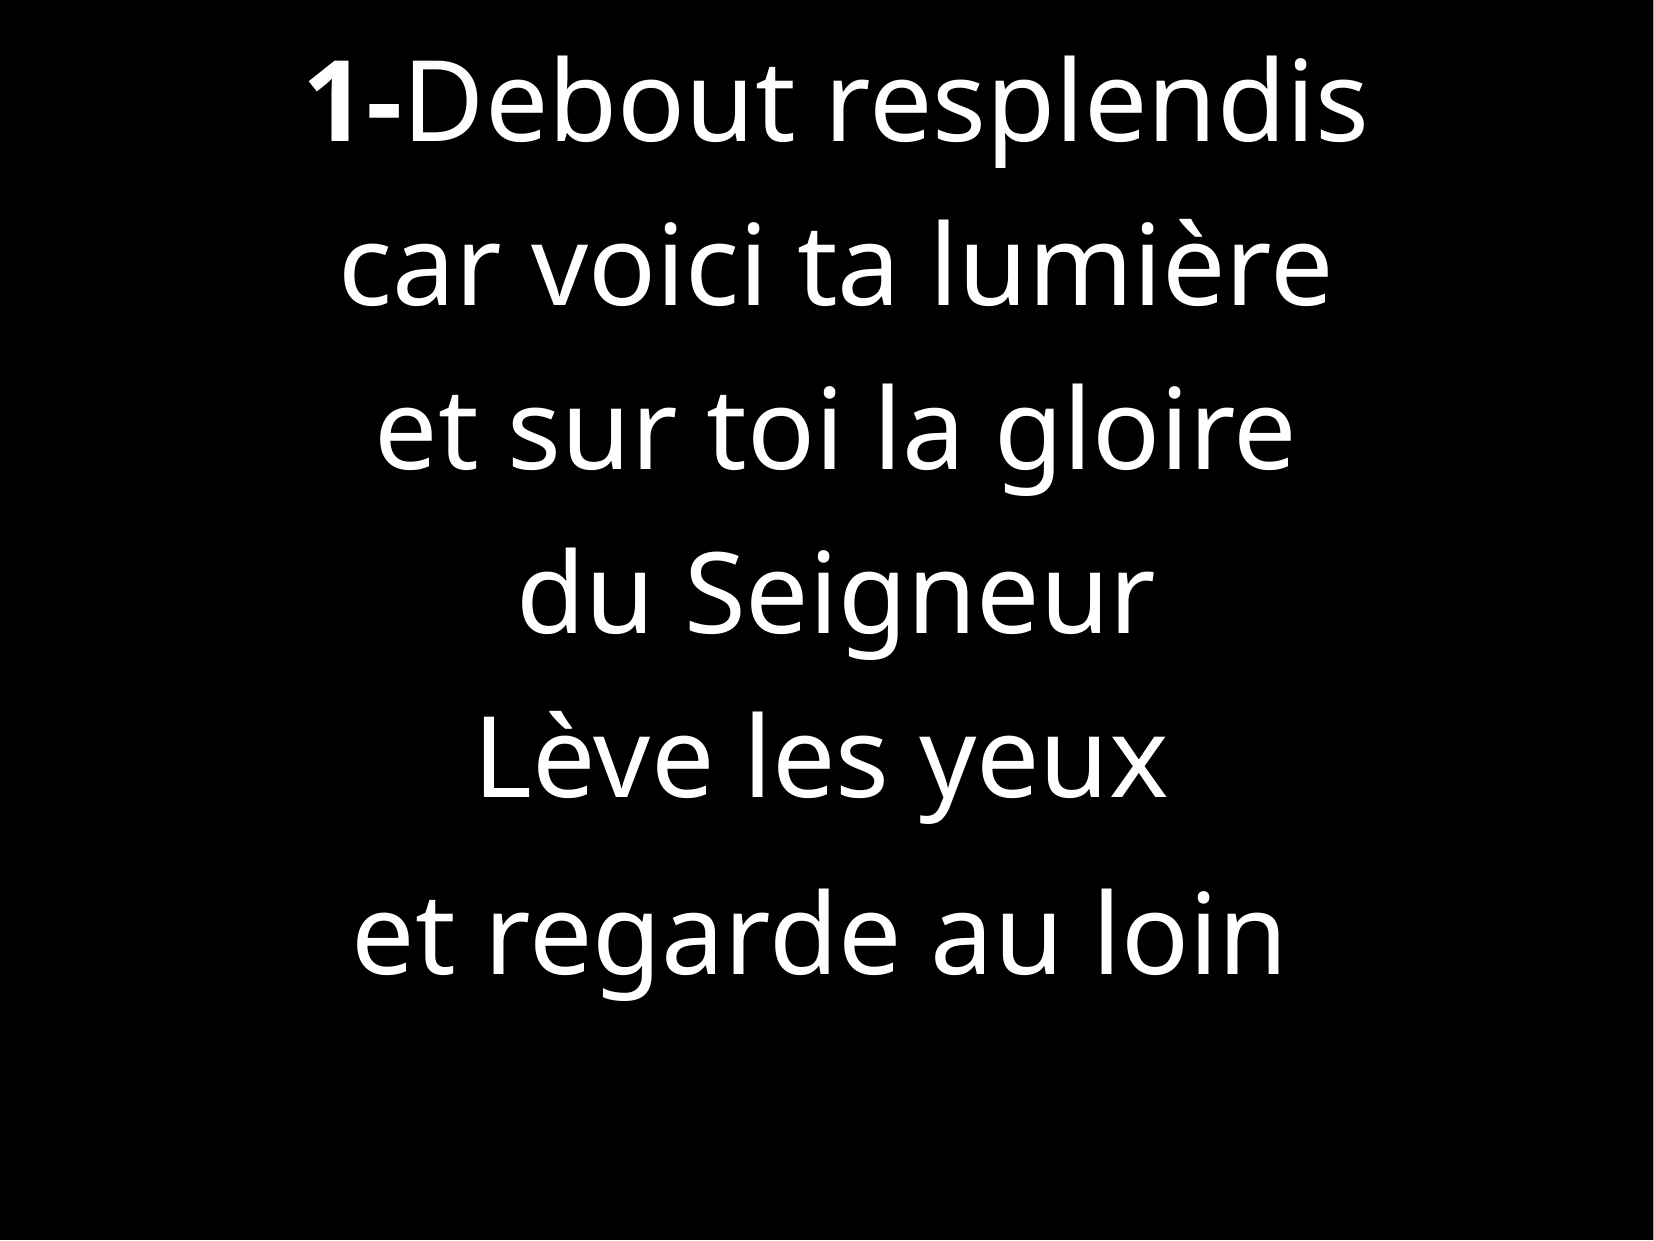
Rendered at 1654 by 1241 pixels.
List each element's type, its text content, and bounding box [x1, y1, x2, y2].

subtitle 1-Debout resplendis car voici ta lumière et sur toi la gloire du Seigneur Lève les yeux et regarde au loin [19, 21, 1654, 1241]
